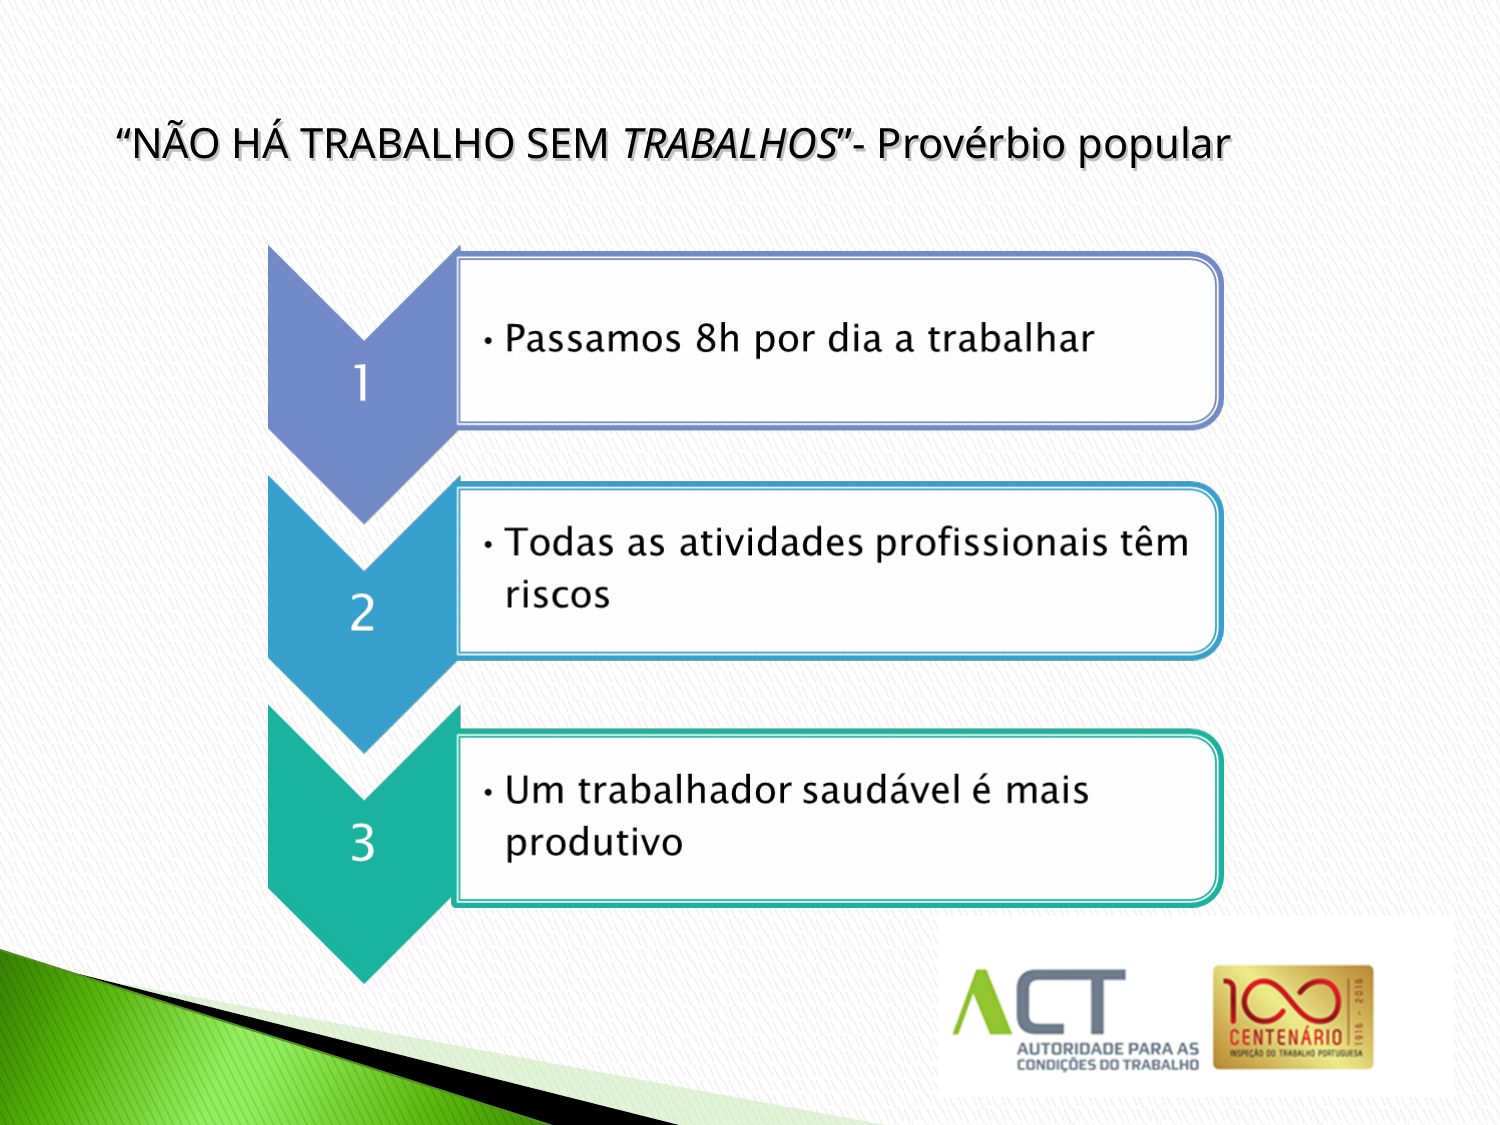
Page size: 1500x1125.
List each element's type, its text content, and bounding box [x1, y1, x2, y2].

title “NÃO HÁ TRABALHO SEM TRABALHOS”- Provérbio popular [75, 45, 1454, 233]
picture [268, 244, 1454, 1097]
